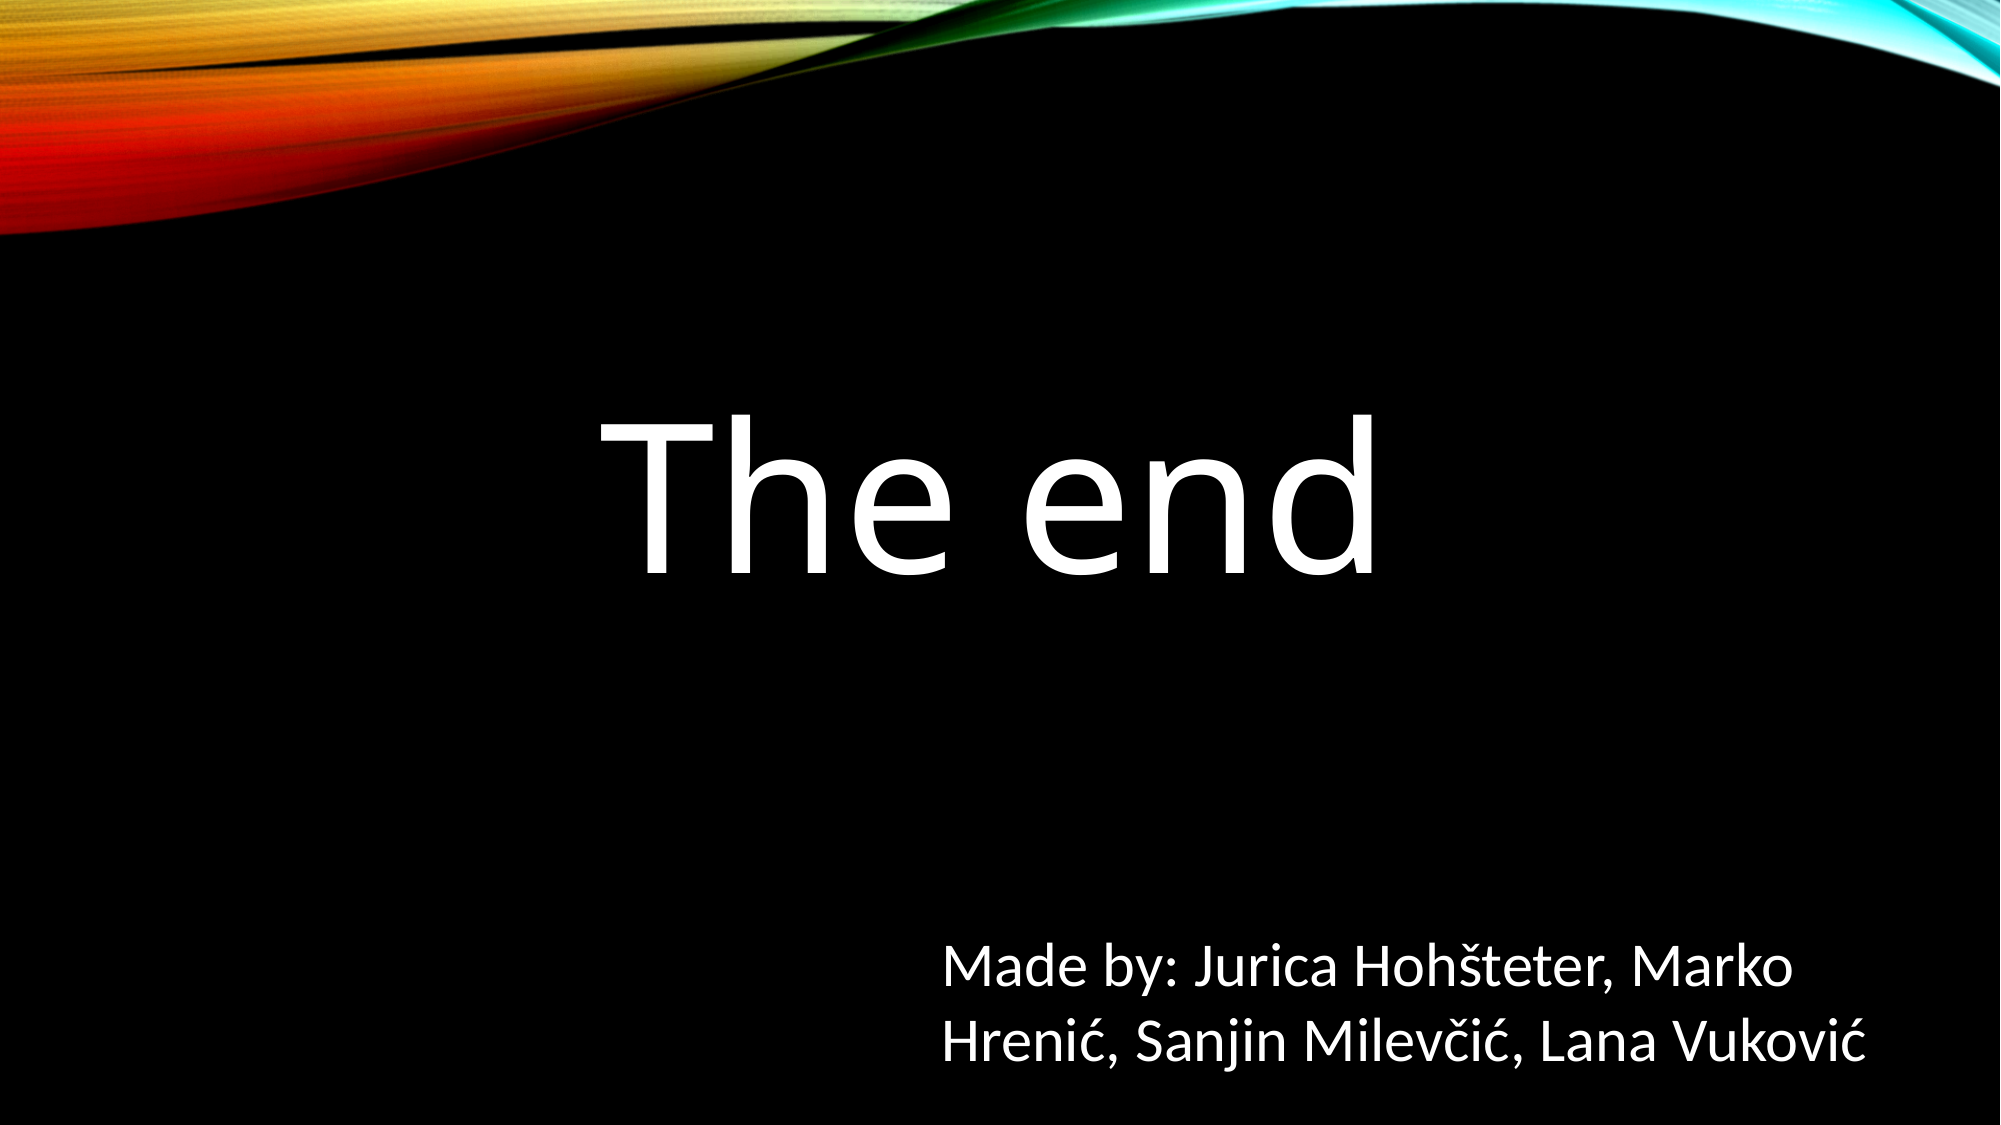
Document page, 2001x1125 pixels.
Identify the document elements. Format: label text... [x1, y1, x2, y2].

text_box Made by: Jurica Hohšteter, Marko Hrenić, Sanjin Milevčić, Lana Vuković [926, 916, 1980, 1083]
list The end [584, 386, 1504, 627]
